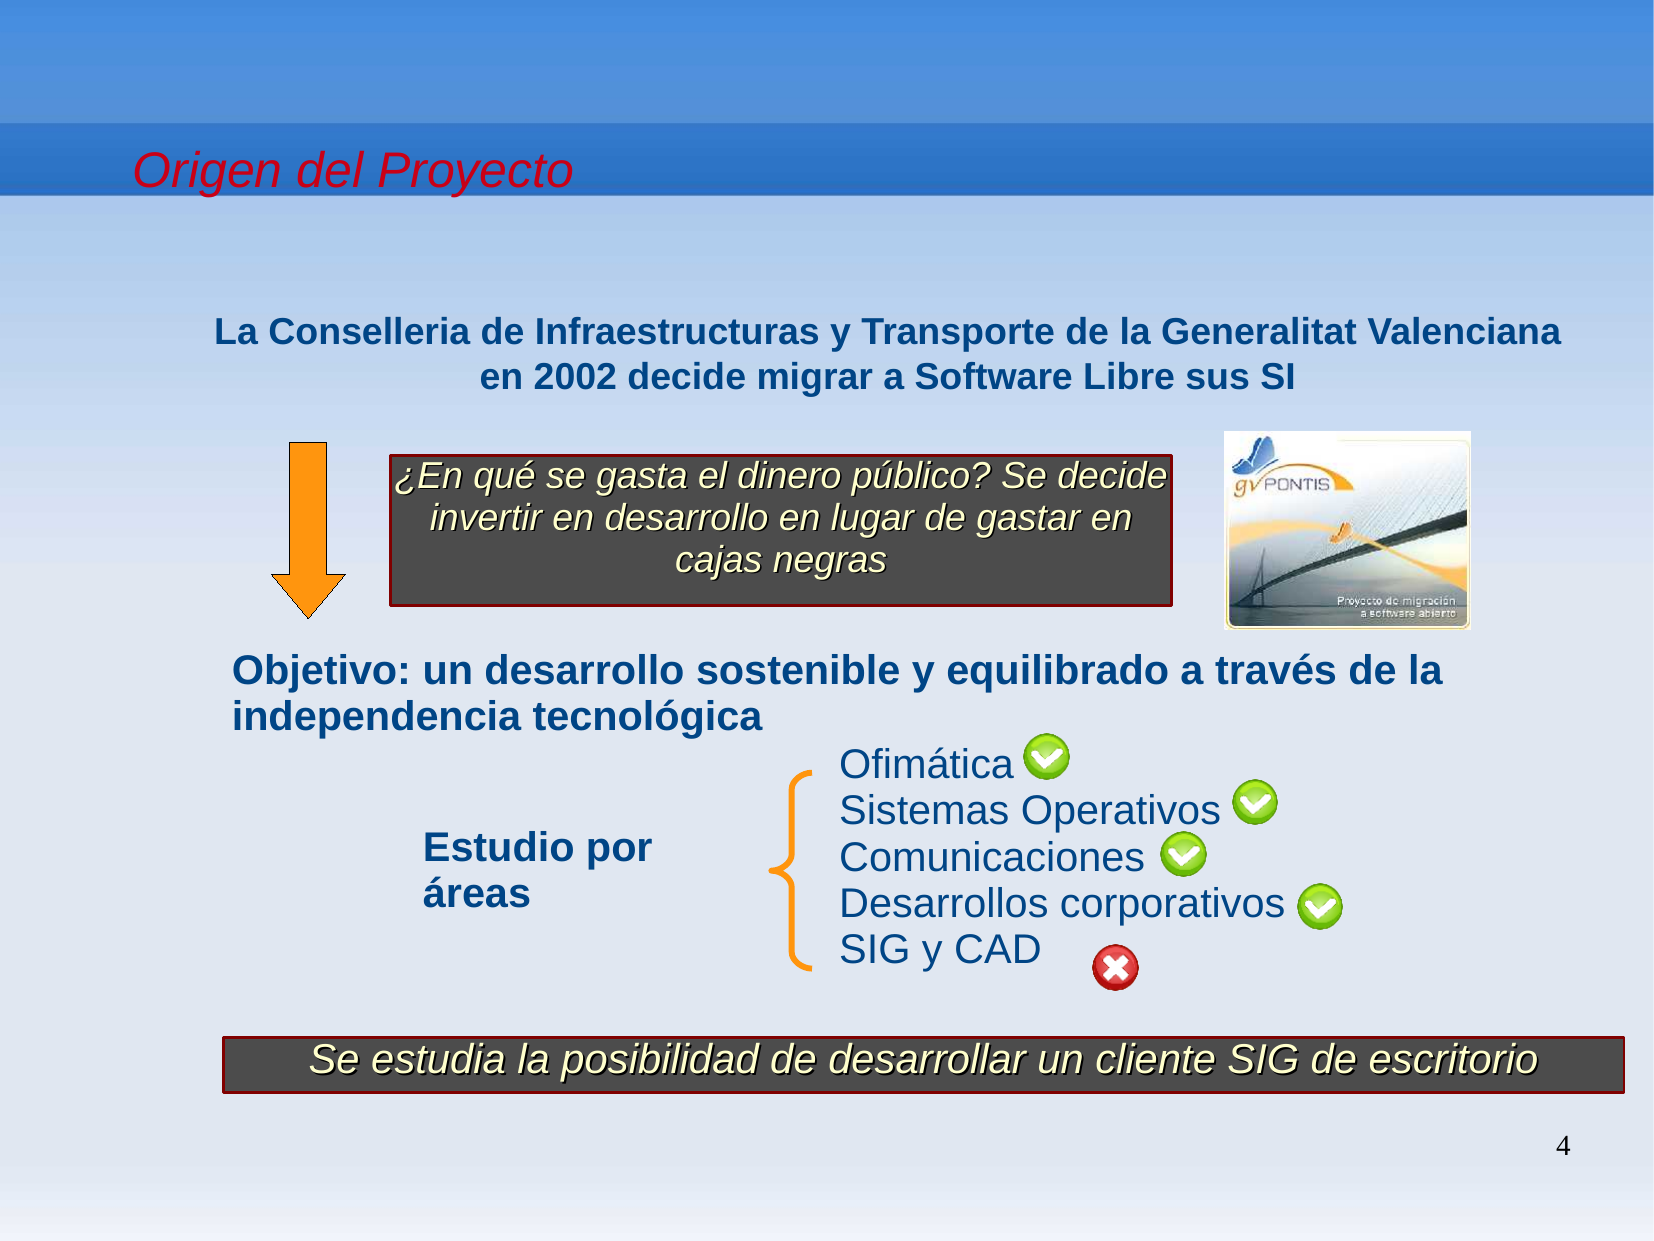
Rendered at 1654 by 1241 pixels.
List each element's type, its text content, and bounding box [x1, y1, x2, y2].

text_box Estudio por áreas [408, 816, 782, 938]
text_box La Conselleria de Infraestructuras y Transporte de la Generalitat Valenciana en 2002 decide migrar a Software Libre sus SI [199, 300, 1617, 428]
text_box ¿En qué se gasta el dinero público? Se decide invertir en desarrollo en lugar de gastar en cajas negras [390, 455, 1172, 606]
picture [0, 0, 1654, 1241]
text_box Objetivo: un desarrollo sostenible y equilibrado a través de la independencia tecnológica [217, 639, 1593, 762]
text_box Se estudia la posibilidad de desarrollar un cliente SIG de escritorio [223, 1037, 1625, 1093]
text_box Ofimática Sistemas Operativos Comunicaciones Desarrollos corporativos SIG y CAD [750, 733, 1312, 1008]
text_box Origen del Proyecto [118, 134, 1639, 339]
text_box [170, 442, 1596, 669]
